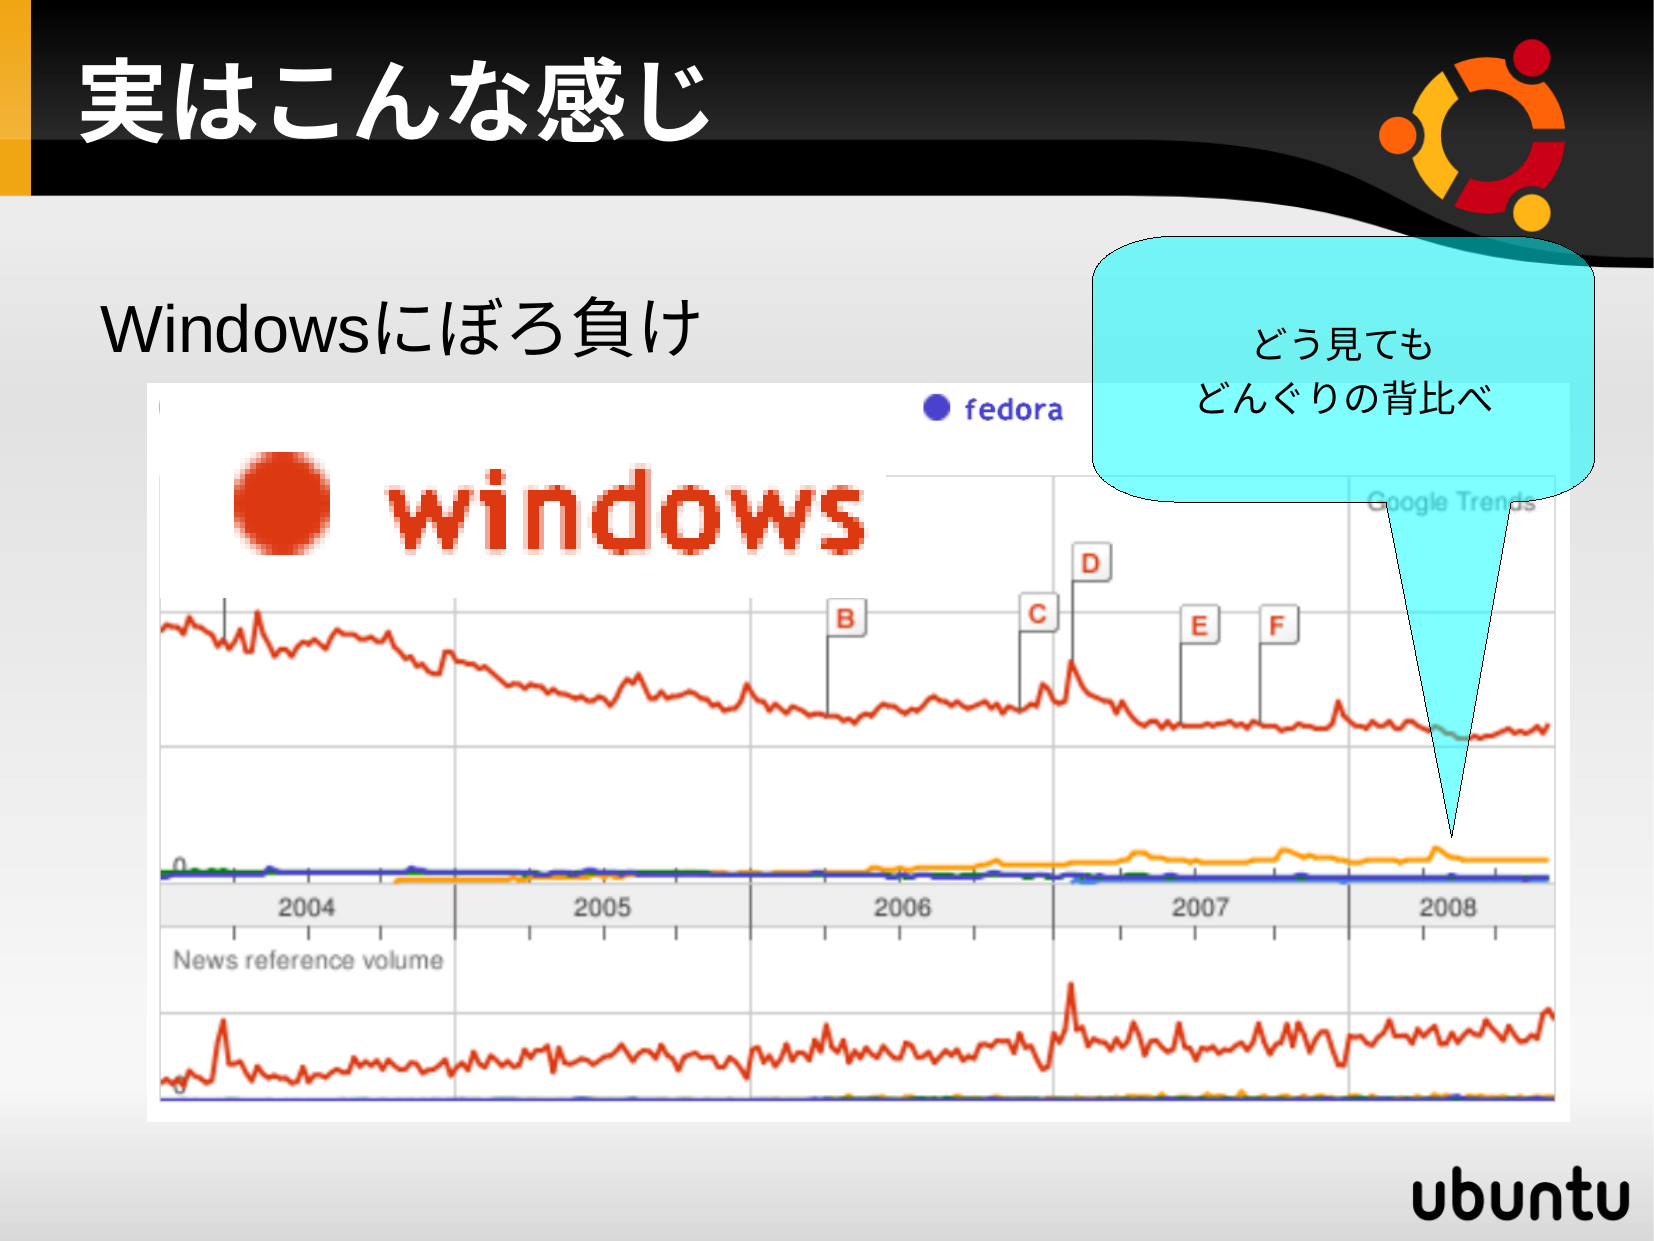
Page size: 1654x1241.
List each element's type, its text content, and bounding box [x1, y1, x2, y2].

title 実はこんな感じ [76, 0, 1565, 208]
list Windowsにぼろ負け [82, 290, 1092, 1109]
text_box どう見ても どんぐりの背比べ [1092, 236, 1595, 838]
picture [0, 0, 1654, 1241]
